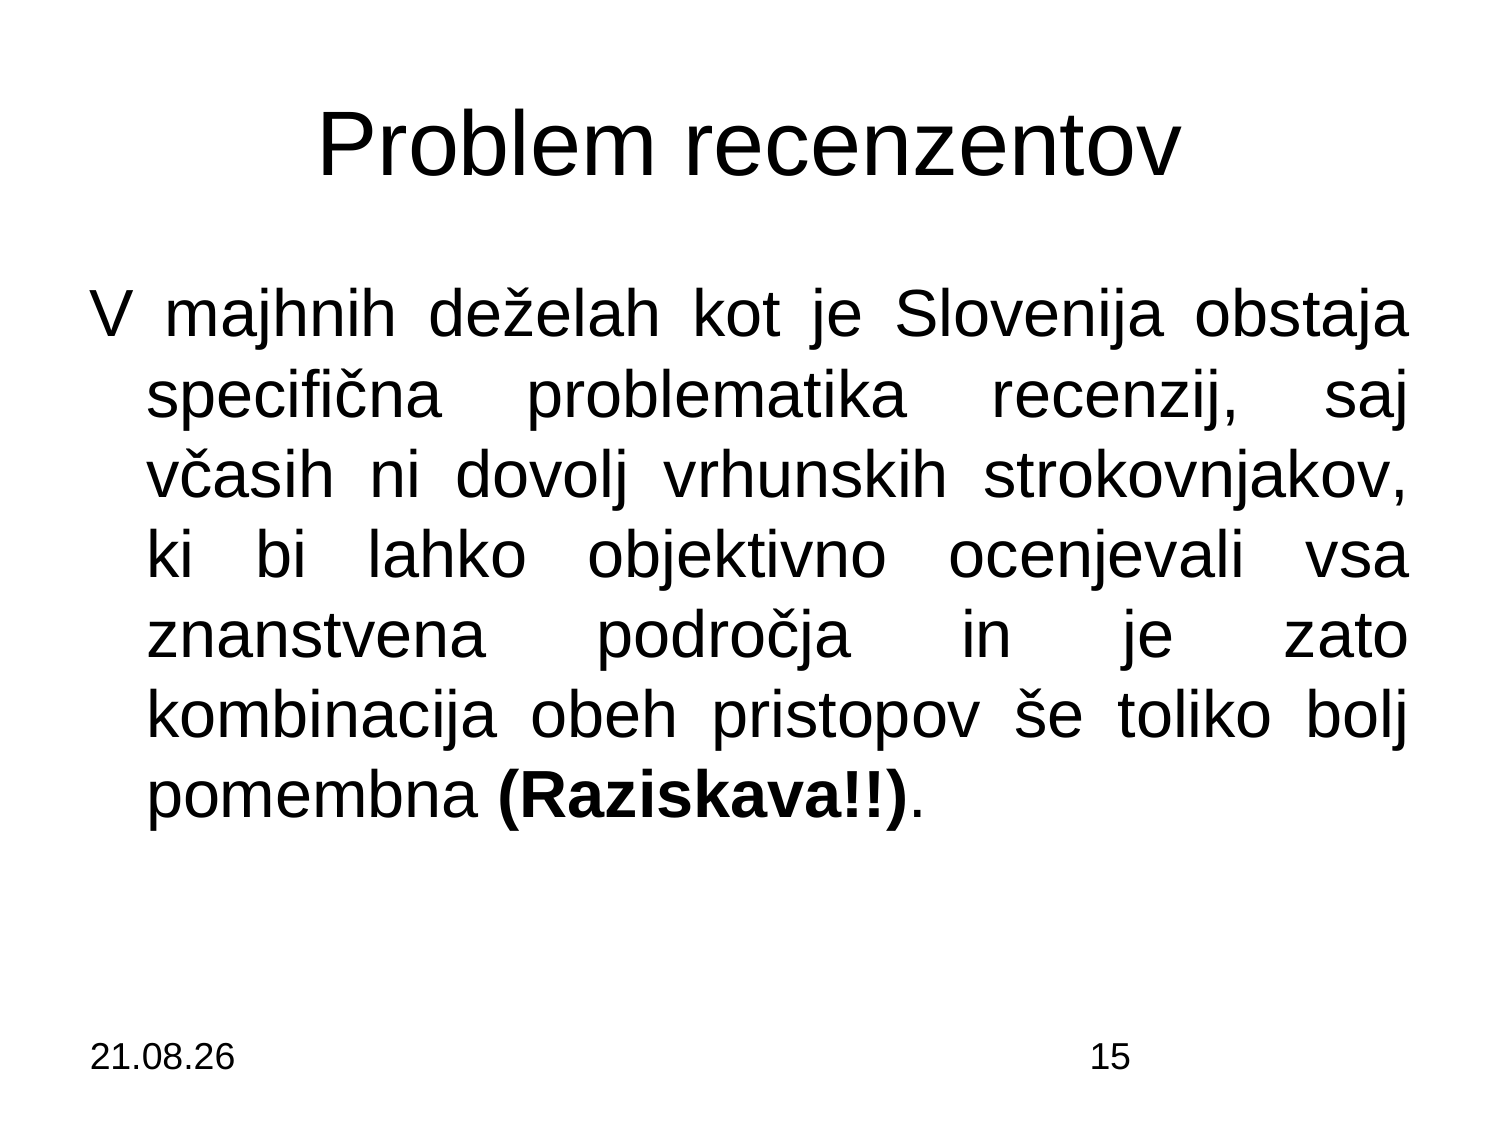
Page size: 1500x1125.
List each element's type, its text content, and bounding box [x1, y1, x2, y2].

title Problem recenzentov [75, 45, 1426, 233]
list V majhnih deželah kot je Slovenija obstaja specifična problematika recenzij, saj včasih ni dovolj vrhunskih strokovnjakov, ki bi lahko objektivno ocenjevali vsa znanstvena področja in je zato kombinacija obeh pristopov še toliko bolj pomembna (Raziskava!!). [75, 262, 1426, 1006]
